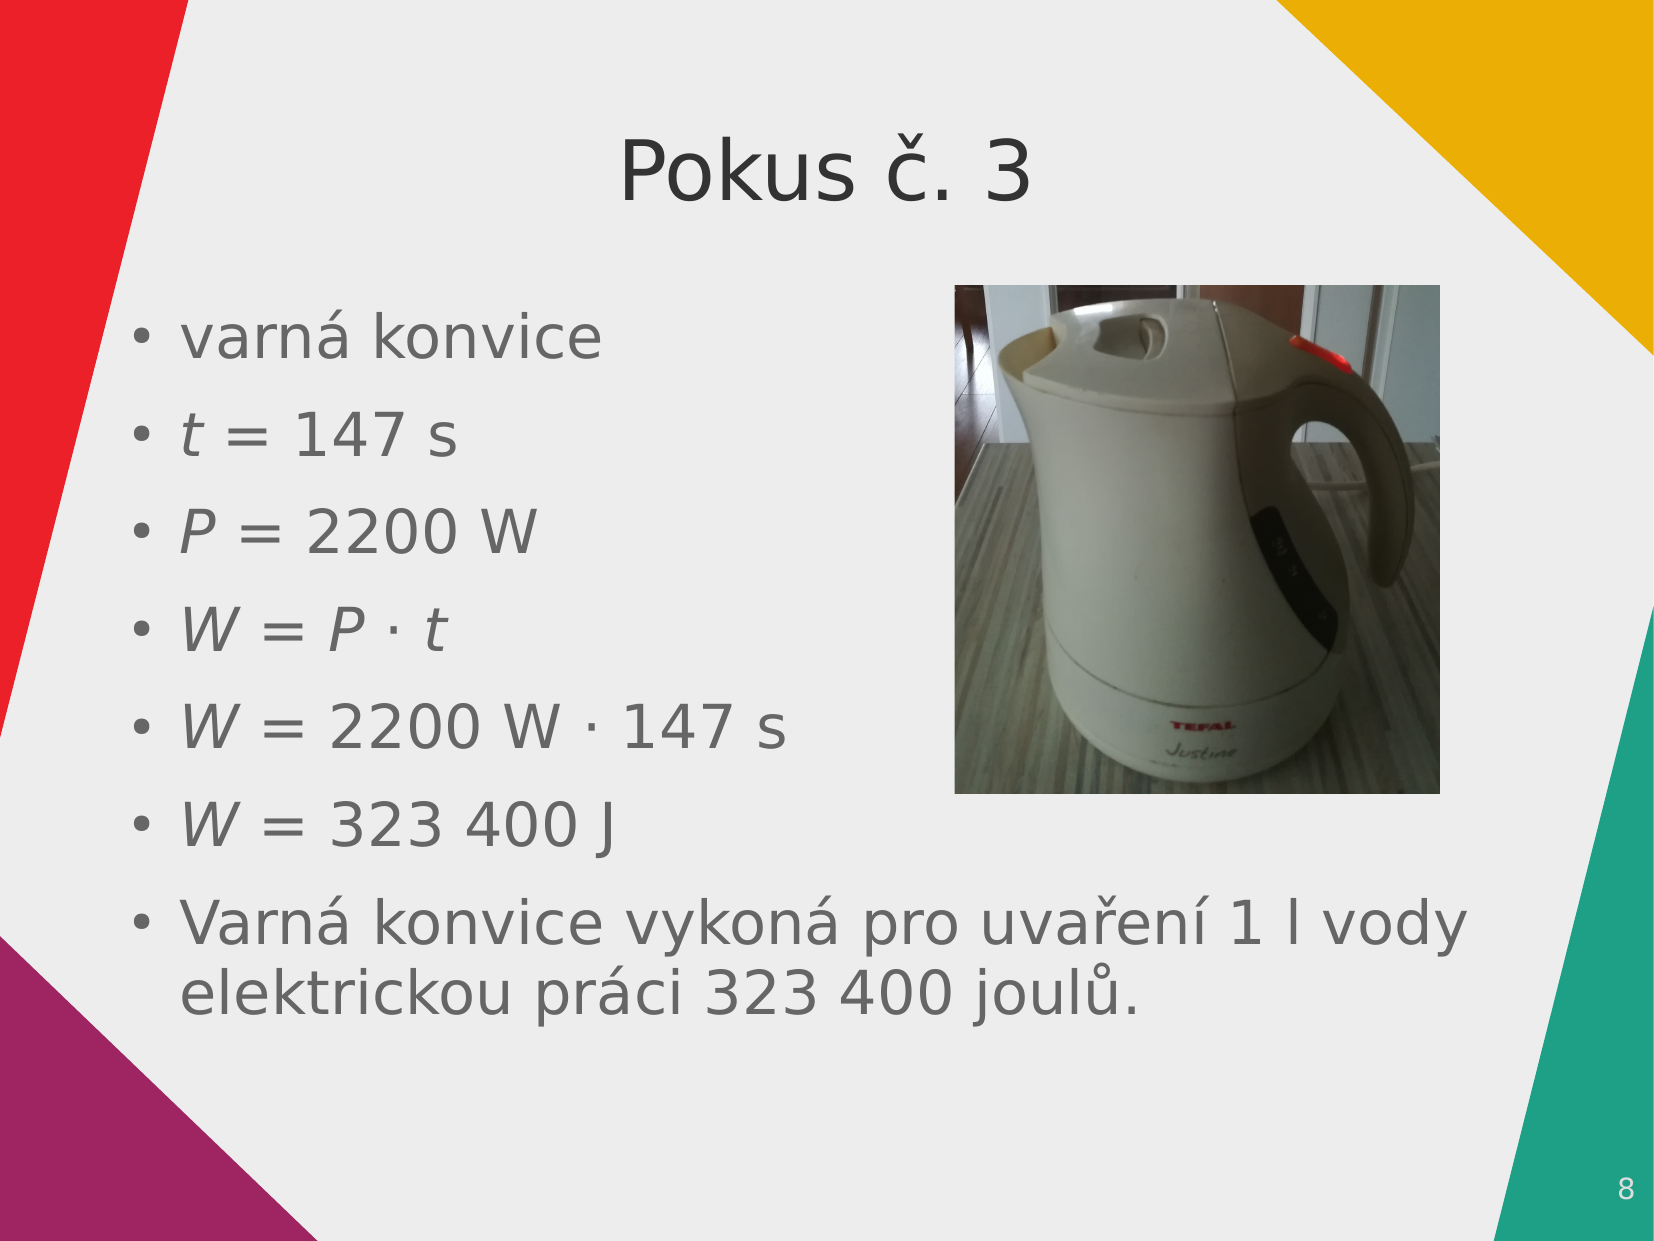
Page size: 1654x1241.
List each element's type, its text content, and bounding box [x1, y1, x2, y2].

list varná konvice t = 147 s P = 2200 W W = P · t W = 2200 W · 147 s W = 323 400 J Varná konvice vykoná pro uvaření 1 l vody elektrickou práci 323 400 joulů. [114, 302, 1539, 1033]
title Pokus č. 3 [114, 73, 1539, 271]
picture [954, 285, 1441, 794]
